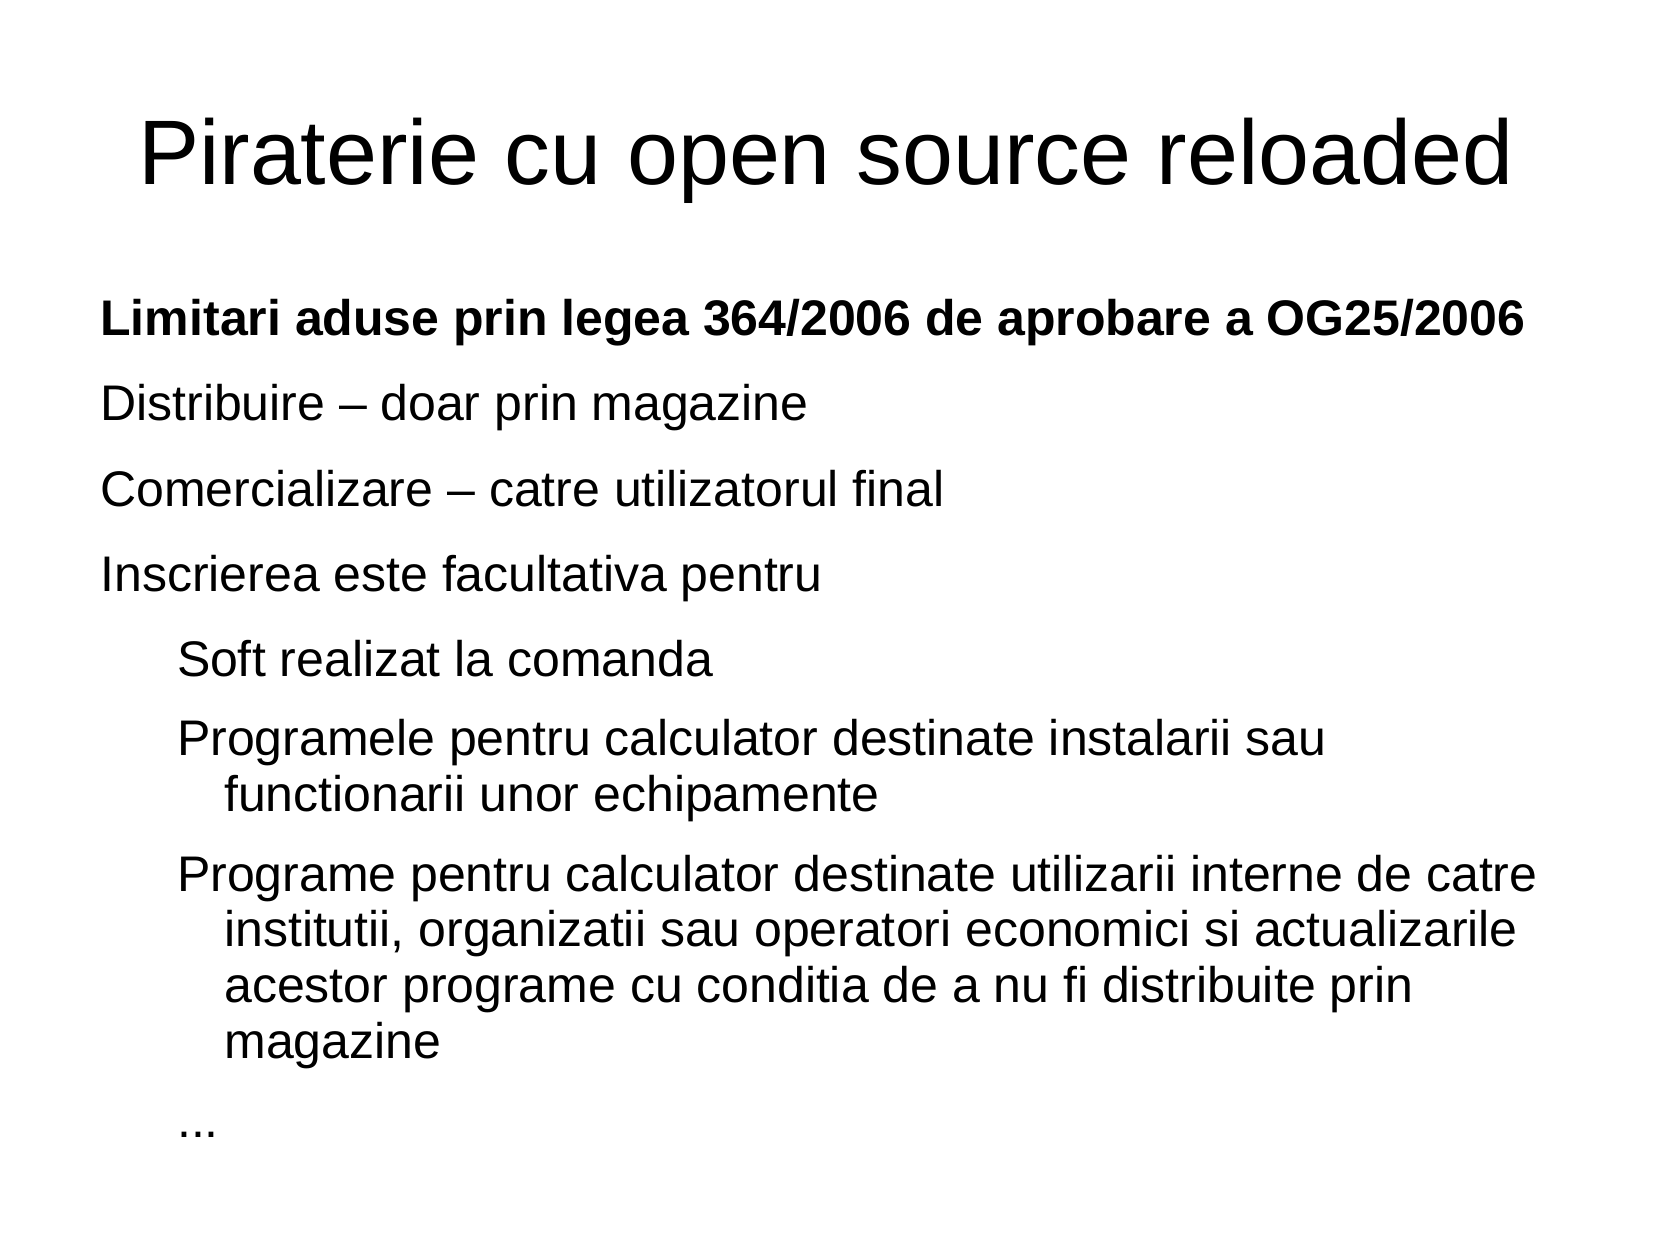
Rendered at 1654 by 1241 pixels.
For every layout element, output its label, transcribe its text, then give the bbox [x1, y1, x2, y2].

title Piraterie cu open source reloaded [82, 49, 1571, 257]
list Limitari aduse prin legea 364/2006 de aprobare a OG25/2006 Distribuire – doar prin magazine Comercializare – catre utilizatorul final Inscrierea este facultativa pentru Soft realizat la comanda Programele pentru calculator destinate instalarii sau functionarii unor echipamente Programe pentru calculator destinate utilizarii interne de catre institutii, organizatii sau operatori economici si actualizarile acestor programe cu conditia de a nu fi distribuite prin magazine ... [82, 290, 1571, 1207]
